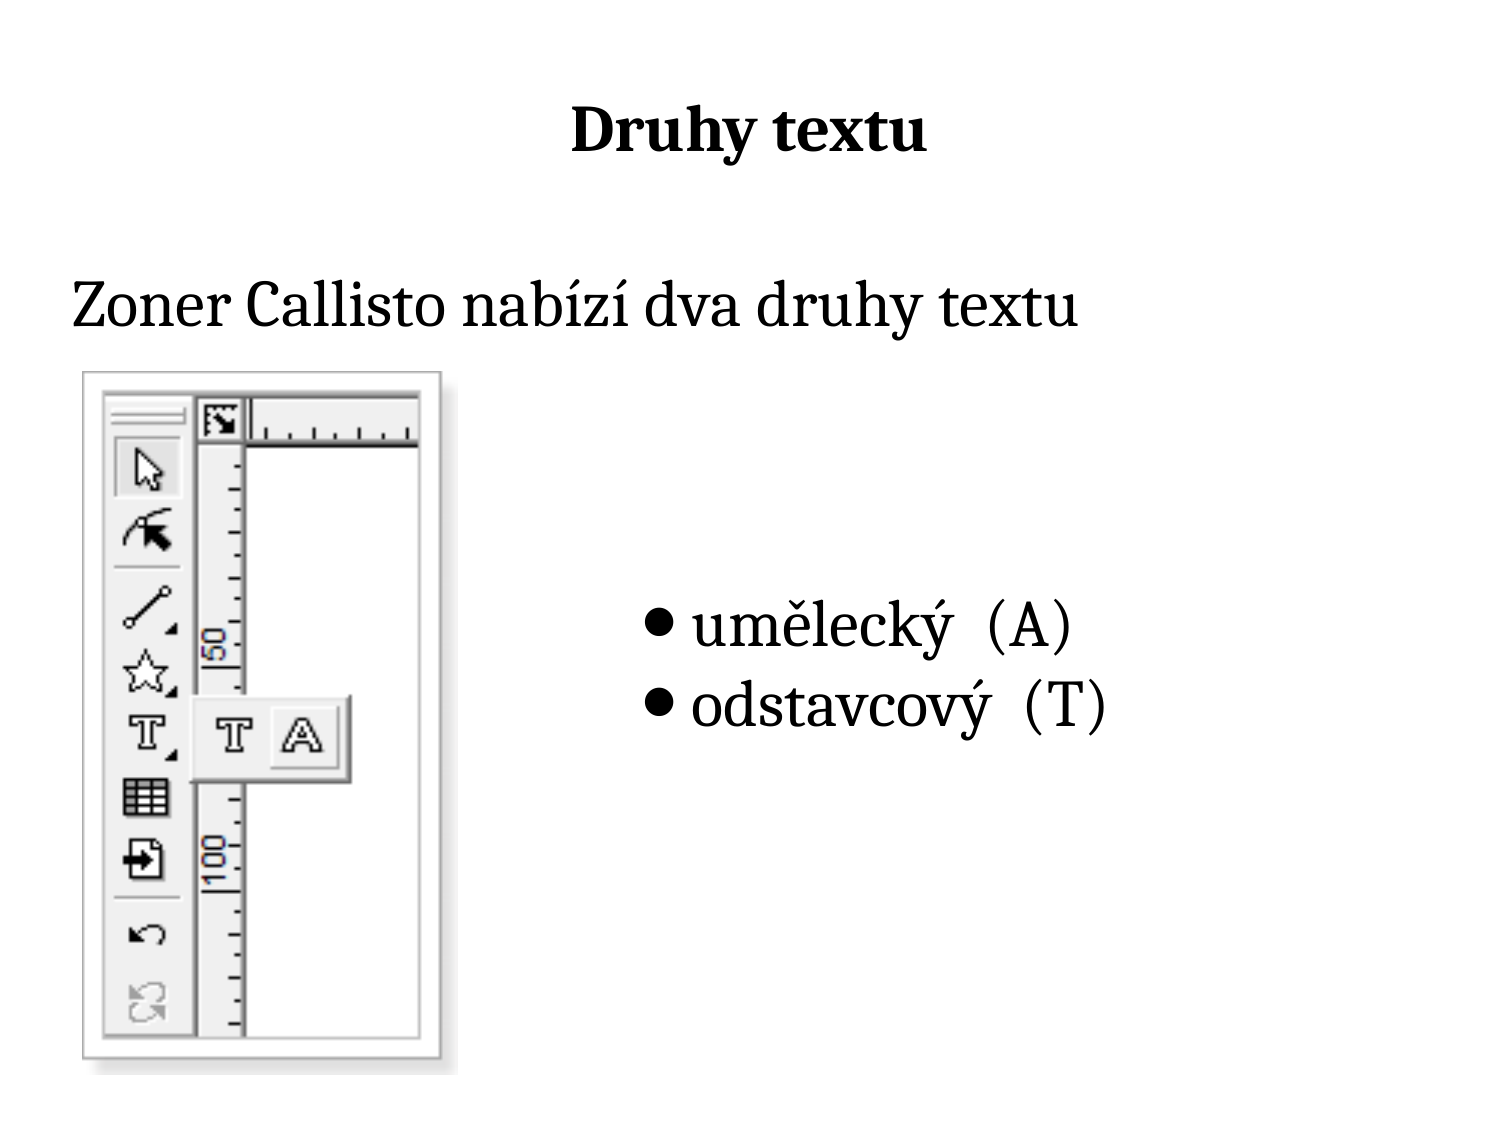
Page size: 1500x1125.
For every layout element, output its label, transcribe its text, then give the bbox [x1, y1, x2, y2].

title Druhy textu [0, 30, 1500, 172]
picture [82, 371, 458, 1075]
text_box Zoner Callisto nabízí dva druhy textu ⦁ umělecký (A) ⦁ odstavcový (T) [0, 172, 1500, 988]
